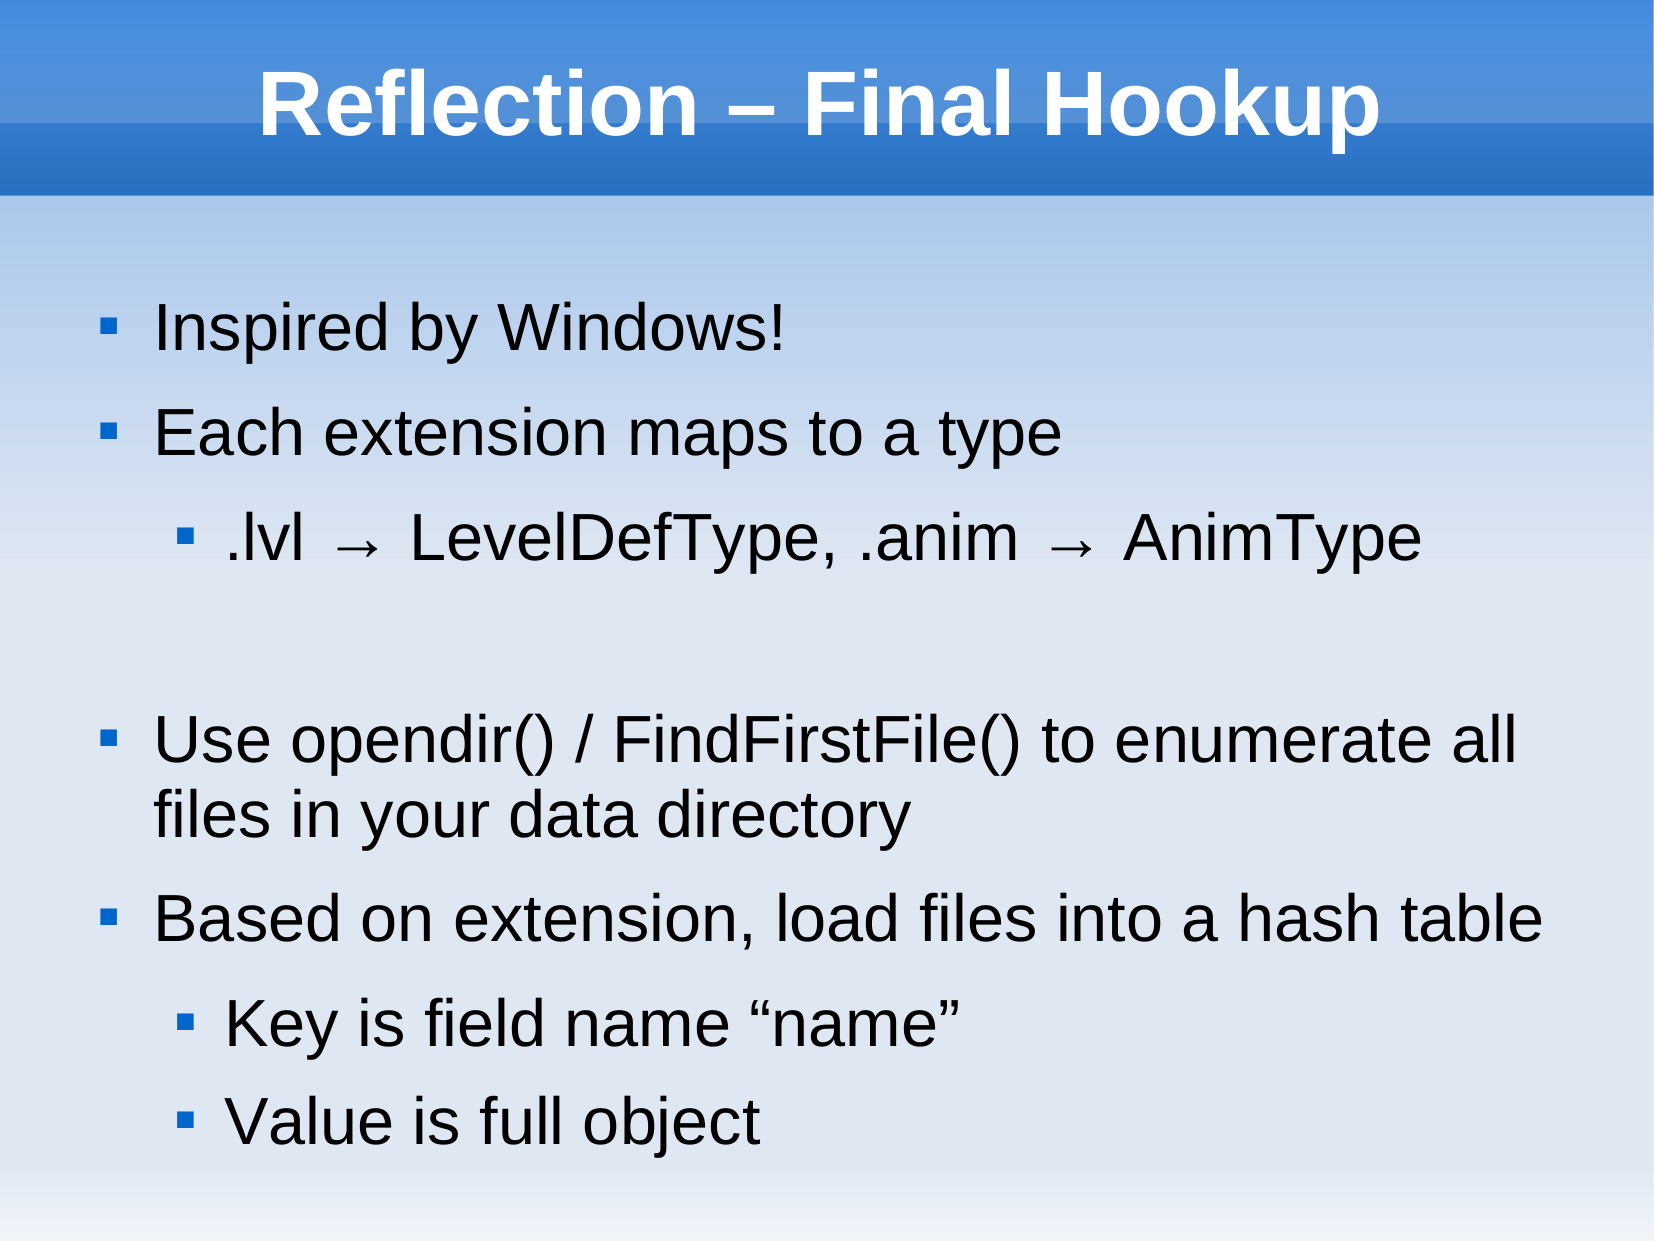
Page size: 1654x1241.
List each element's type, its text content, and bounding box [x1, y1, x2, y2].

picture [0, 0, 1654, 1241]
list Inspired by Windows! Each extension maps to a type .lvl → LevelDefType, .anim → AnimType Use opendir() / FindFirstFile() to enumerate all files in your data directory Based on extension, load files into a hash table Key is field name “name” Value is full object [82, 290, 1571, 1159]
title Reflection – Final Hookup [76, 0, 1565, 208]
